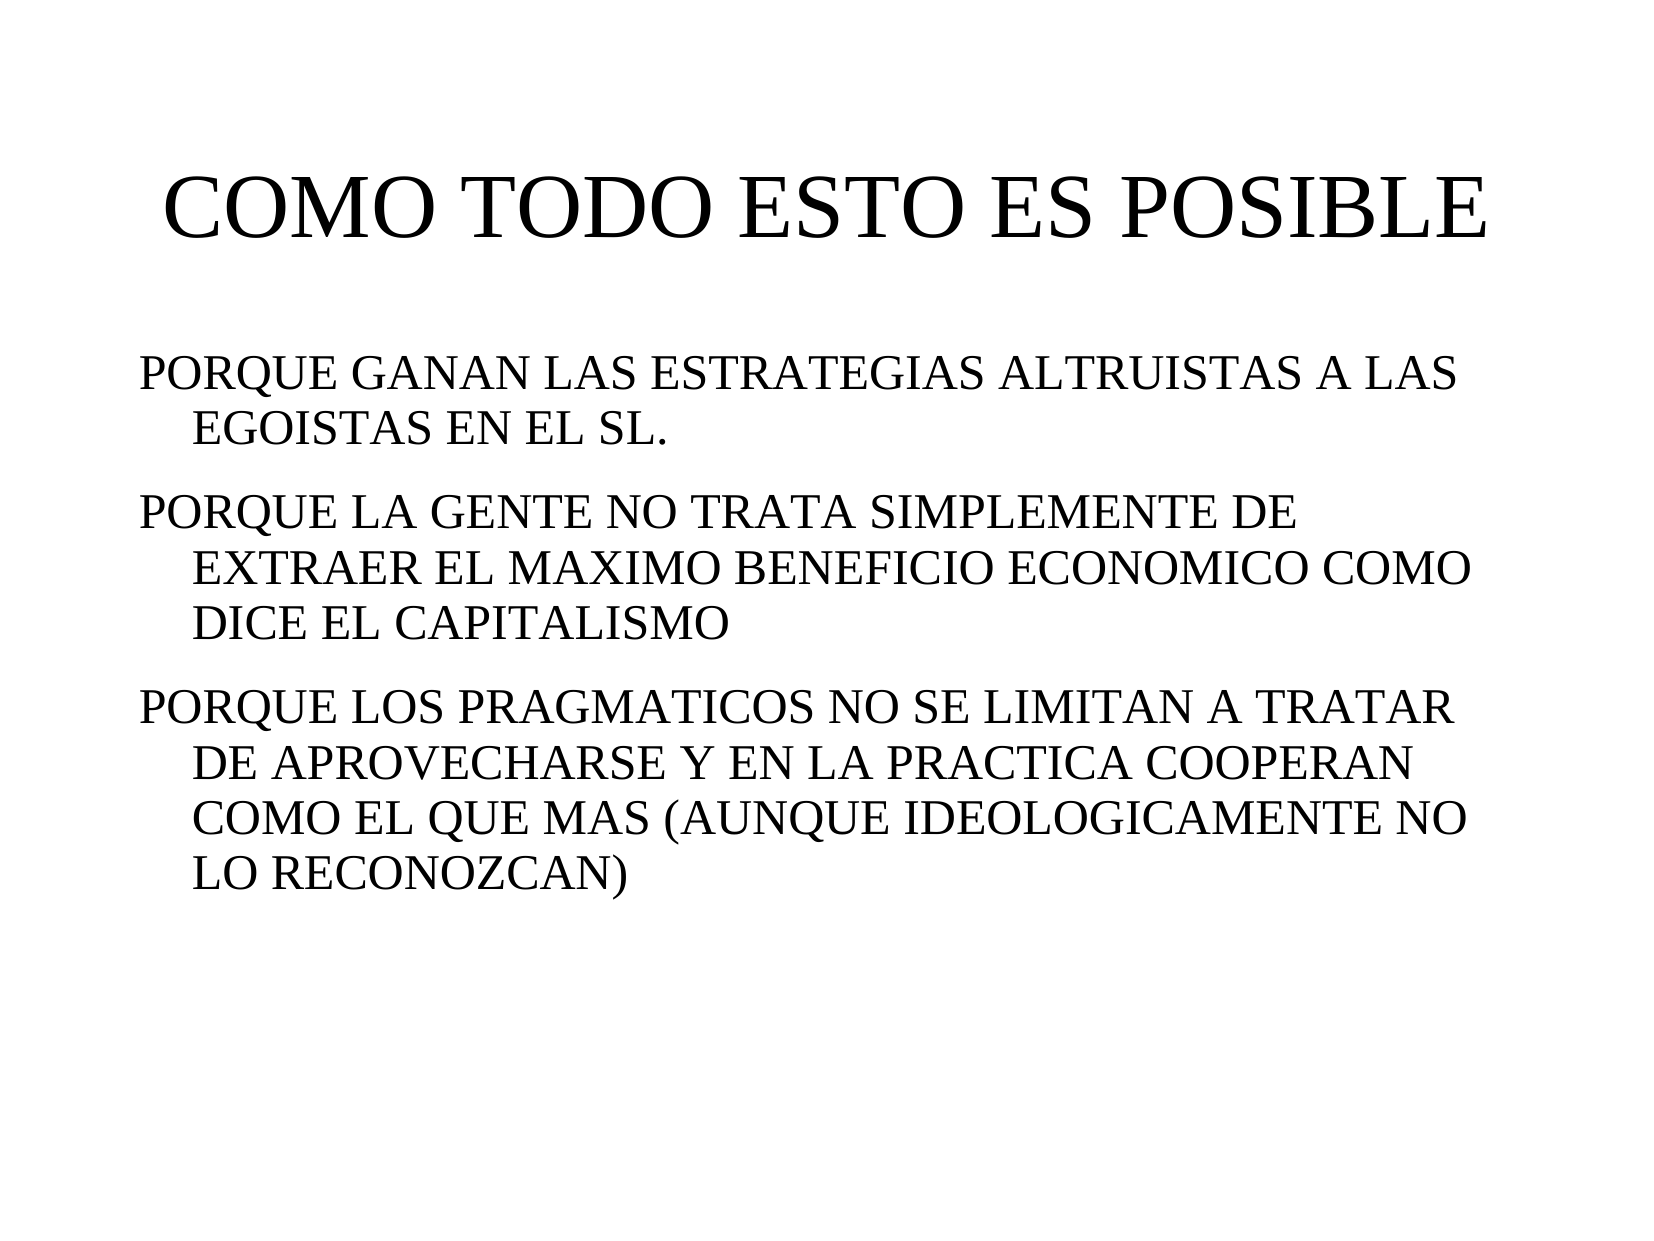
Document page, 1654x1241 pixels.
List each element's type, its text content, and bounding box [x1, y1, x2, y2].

title COMO TODO ESTO ES POSIBLE [121, 102, 1534, 311]
list PORQUE GANAN LAS ESTRATEGIAS ALTRUISTAS A LAS EGOISTAS EN EL SL. PORQUE LA GENTE NO TRATA SIMPLEMENTE DE EXTRAER EL MAXIMO BENEFICIO ECONOMICO COMO DICE EL CAPITALISMO PORQUE LOS PRAGMATICOS NO SE LIMITAN A TRATAR DE APROVECHARSE Y EN LA PRACTICA COOPERAN COMO EL QUE MAS (AUNQUE IDEOLOGICAMENTE NO LO RECONOZCAN) [121, 344, 1534, 1127]
